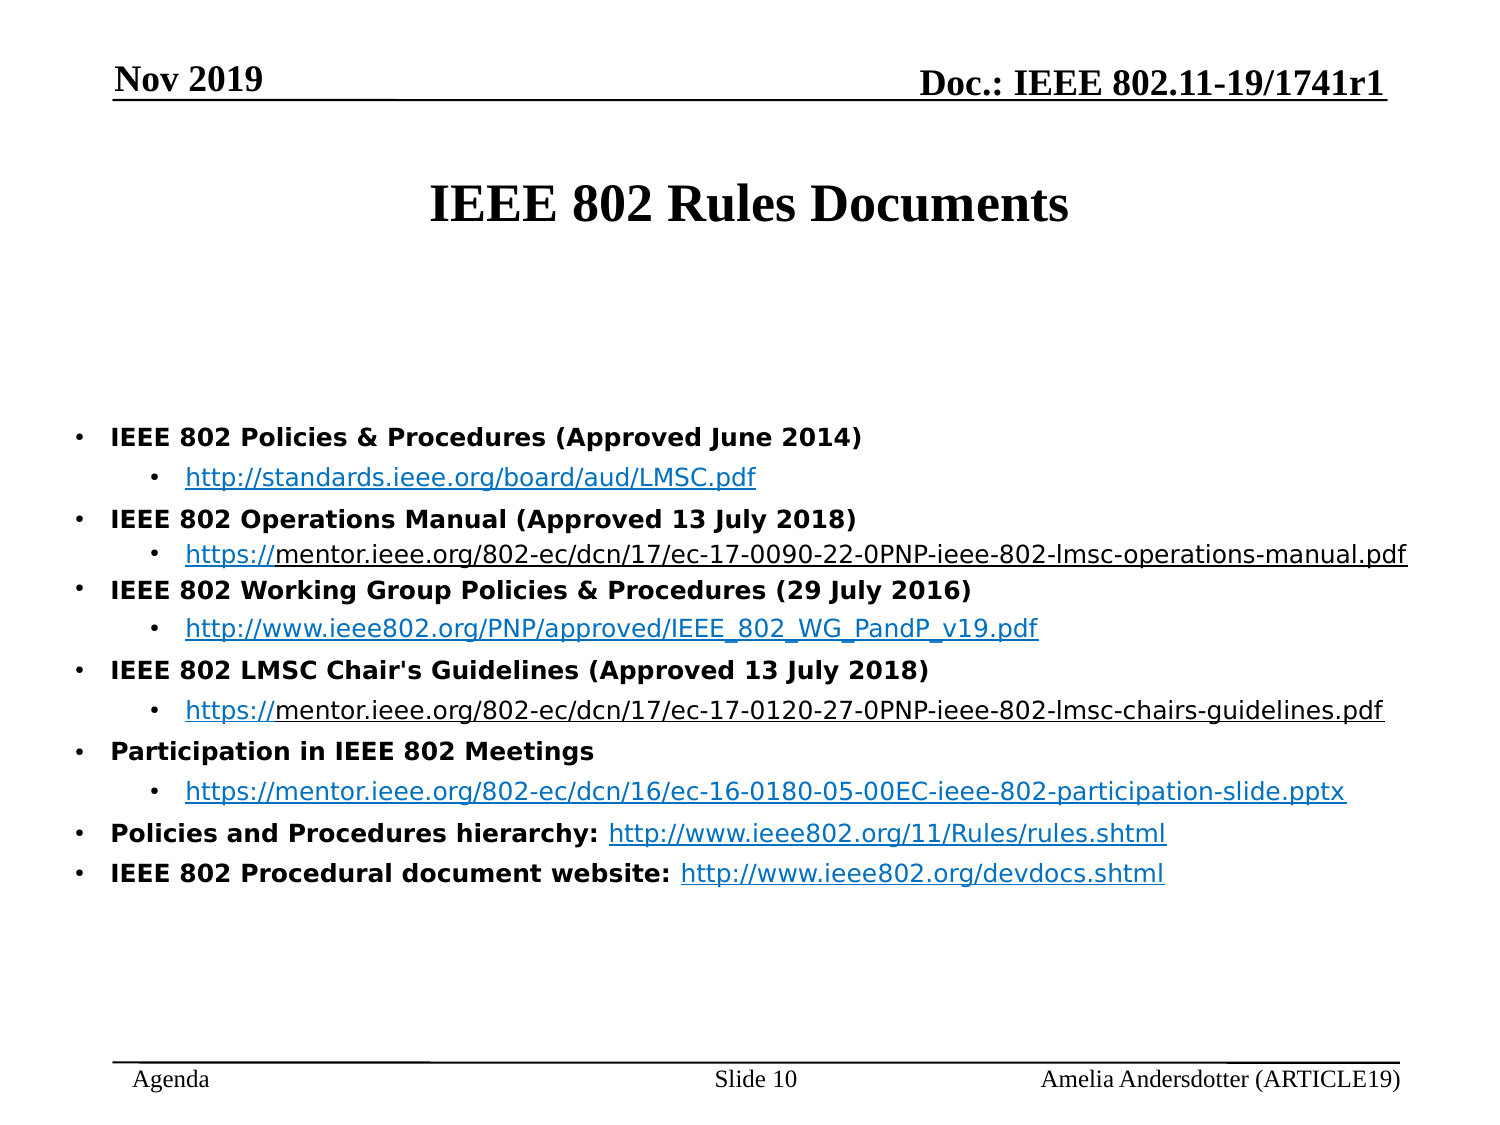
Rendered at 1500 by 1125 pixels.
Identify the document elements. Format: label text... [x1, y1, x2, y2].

text_box Slide <number> [712, 1062, 799, 1122]
text_box Nov 2019 [114, 54, 422, 99]
subtitle IEEE 802 Policies & Procedures (Approved June 2014) http://standards.ieee.org/board/aud/LMSC.pdf IEEE 802 Operations Manual (Approved 13 July 2018) https://mentor.ieee.org/802-ec/dcn/17/ec-17-0090-22-0PNP-ieee-802-lmsc-operations-manual.pdf IEEE 802 Working Group Policies & Procedures (29 July 2016) http://www.ieee802.org/PNP/approved/IEEE_802_WG_PandP_v19.pdf IEEE 802 LMSC Chair's Guidelines (Approved 13 July 2018) https://mentor.ieee.org/802-ec/dcn/17/ec-17-0120-27-0PNP-ieee-802-lmsc-chairs-guidelines.pdf Participation in IEEE 802 Meetings https://mentor.ieee.org/802-ec/dcn/16/ec-16-0180-05-00EC-ieee-802-participation-slide.pptx Policies and Procedures hierarchy: http://www.ieee802.org/11/Rules/rules.shtml IEEE 802 Procedural document website: http://www.ieee802.org/devdocs.shtml [75, 389, 1425, 922]
text_box IEEE 802 Rules Documents [112, 112, 1387, 287]
text_box Amelia Andersdotter (ARTICLE19) [878, 1062, 1401, 1092]
